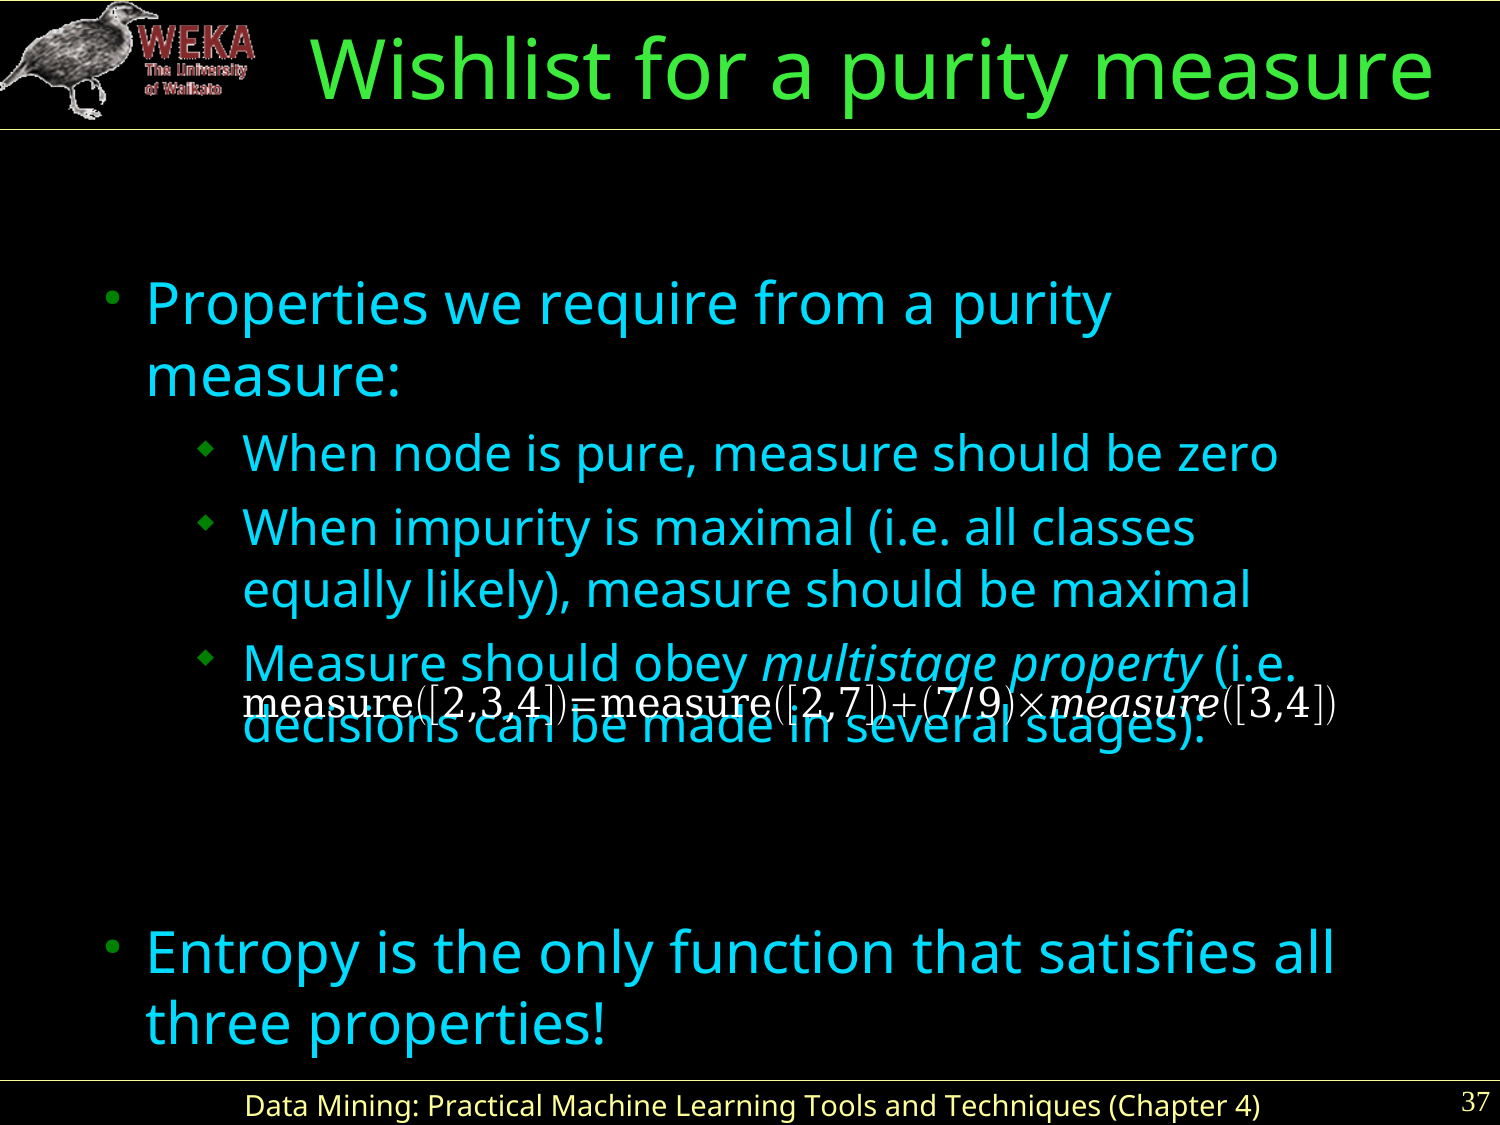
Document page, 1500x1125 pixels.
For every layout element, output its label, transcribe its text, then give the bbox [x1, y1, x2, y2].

text_box Properties we require from a purity measure: When node is pure, measure should be zero When impurity is maximal (i.e. all classes equally likely), measure should be maximal Measure should obey multistage property (i.e. decisions can be made in several stages): Entropy is the only function that satisfies all three properties! [88, 260, 1388, 936]
picture [0, 1, 266, 129]
title Wishlist for a purity measure [295, 0, 1500, 148]
chart [236, 679, 1343, 728]
